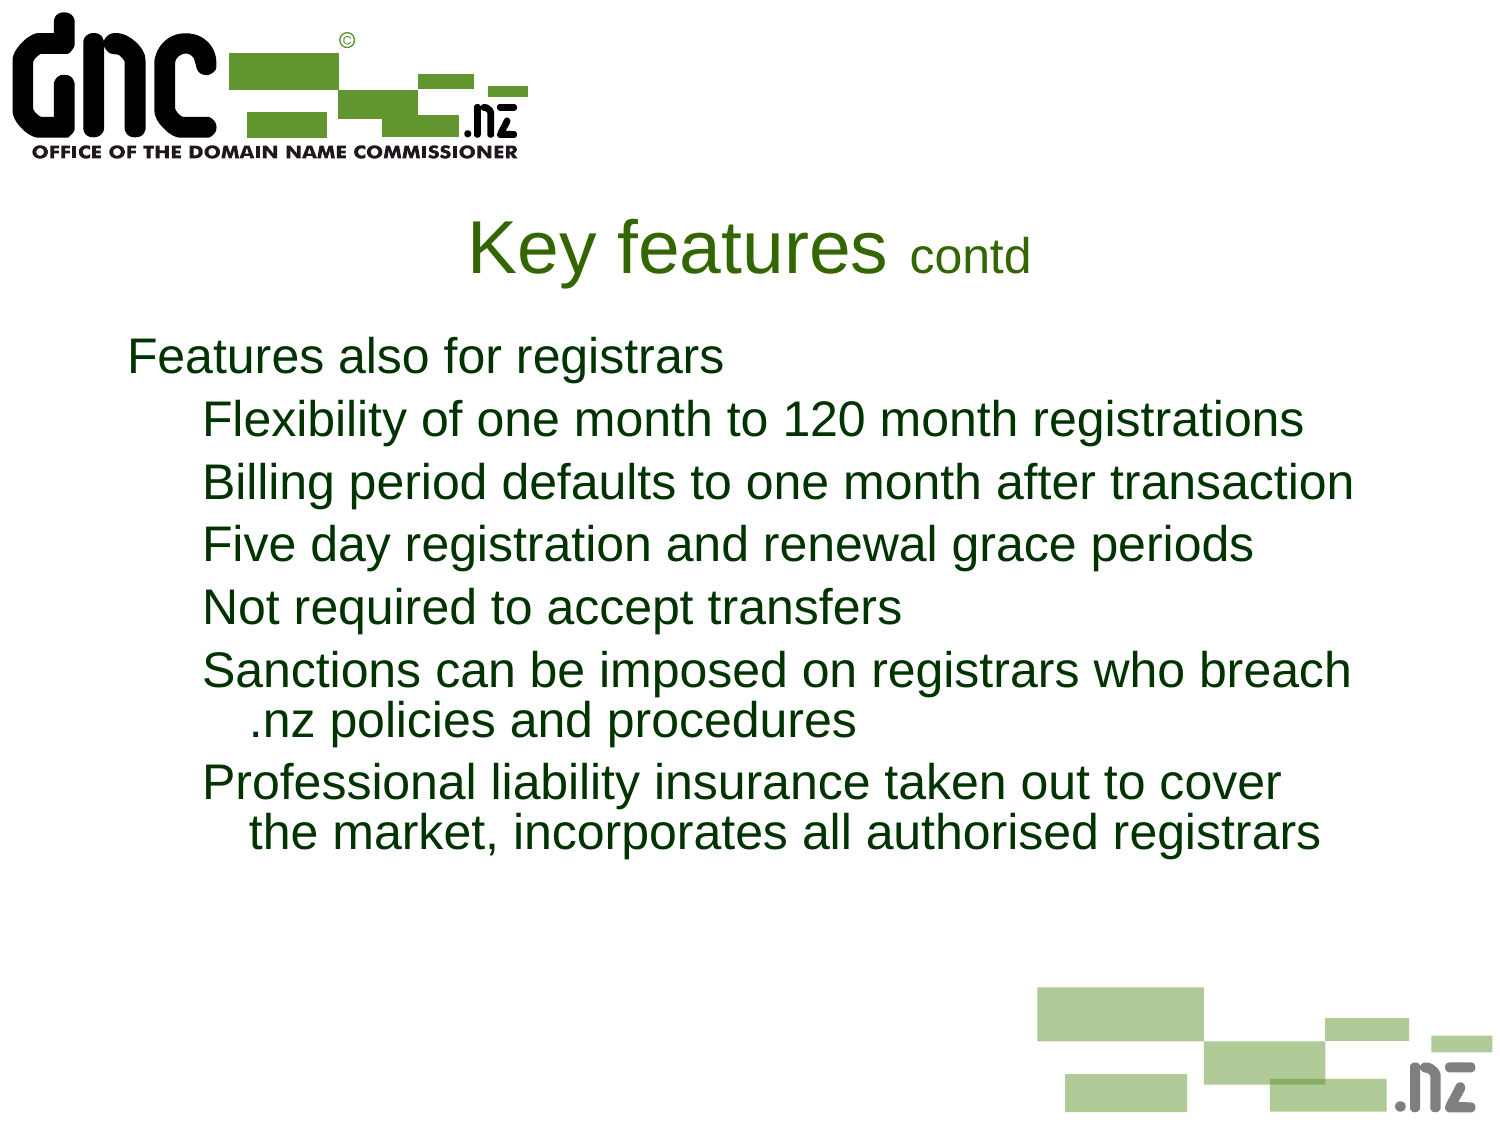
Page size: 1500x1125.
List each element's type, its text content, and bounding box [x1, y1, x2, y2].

title Key features contd [112, 172, 1388, 323]
list Features also for registrars Flexibility of one month to 120 month registrations Billing period defaults to one month after transaction Five day registration and renewal grace periods Not required to accept transfers Sanctions can be imposed on registrars who breach .nz policies and procedures Professional liability insurance taken out to cover the market, incorporates all authorised registrars [112, 326, 1375, 1090]
